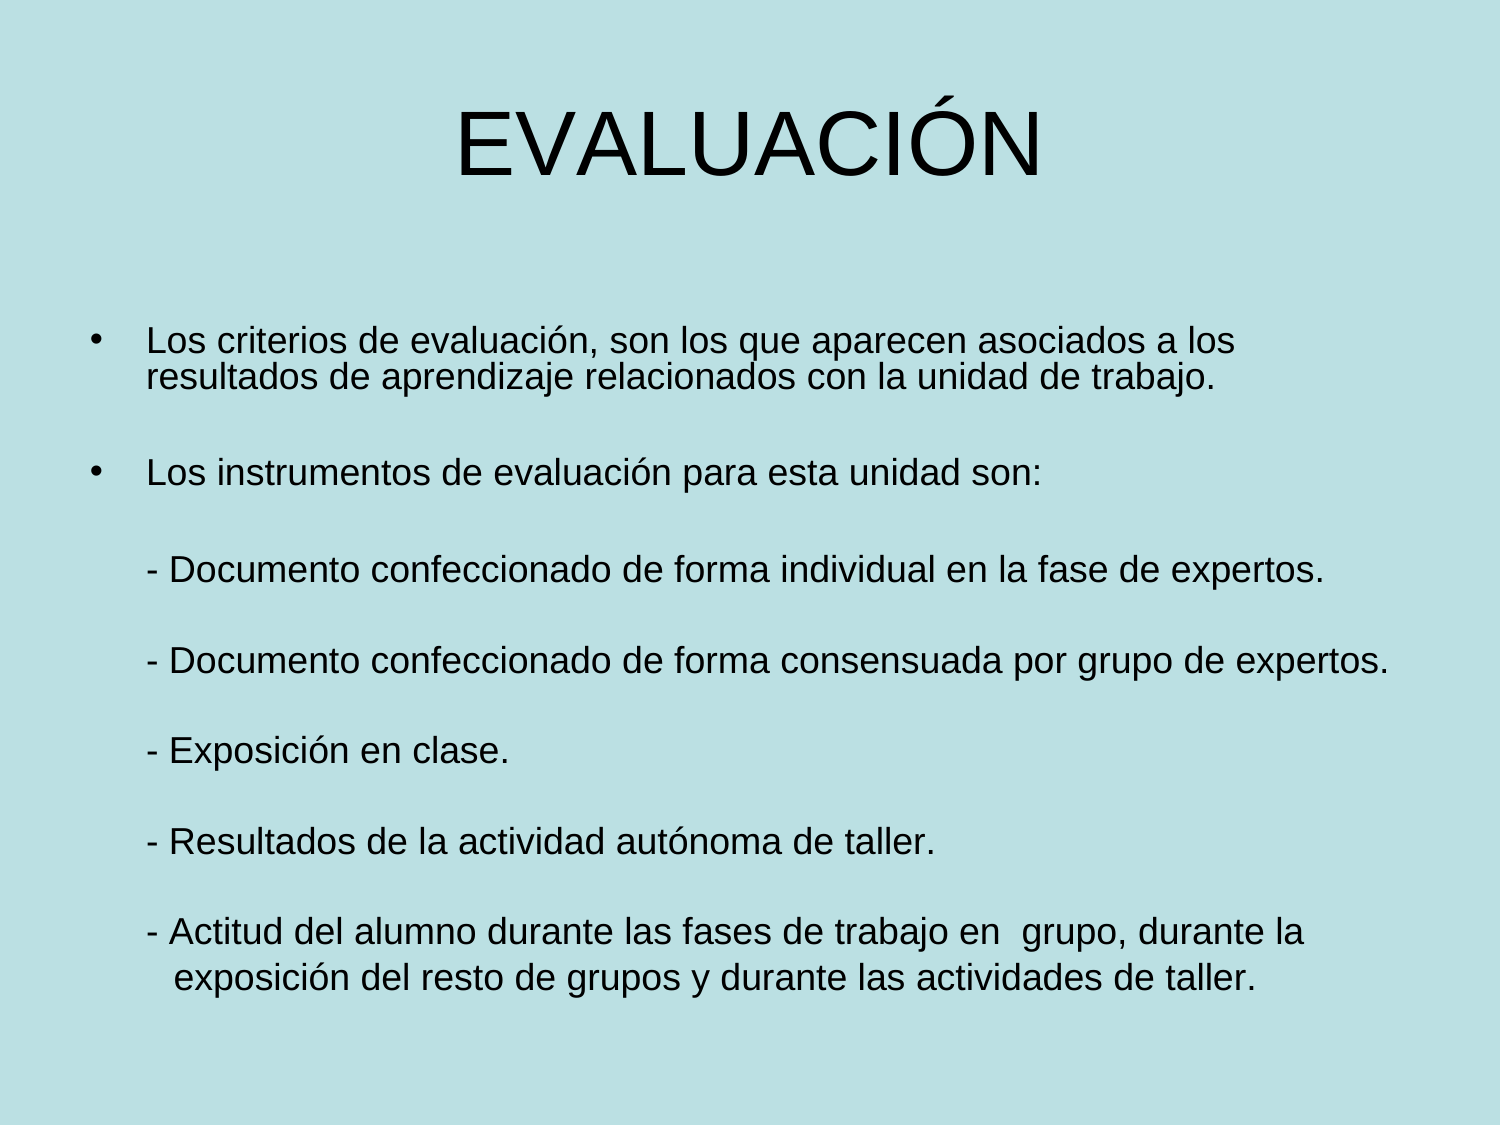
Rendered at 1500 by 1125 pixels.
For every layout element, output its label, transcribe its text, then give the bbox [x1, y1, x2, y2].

list Los criterios de evaluación, son los que aparecen asociados a los resultados de aprendizaje relacionados con la unidad de trabajo. Los instrumentos de evaluación para esta unidad son: - Documento confeccionado de forma individual en la fase de expertos. - Documento confeccionado de forma consensuada por grupo de expertos. - Exposición en clase. - Resultados de la actividad autónoma de taller. - Actitud del alumno durante las fases de trabajo en grupo, durante la exposición del resto de grupos y durante las actividades de taller. [75, 262, 1426, 1006]
title EVALUACIÓN [75, 45, 1426, 233]
